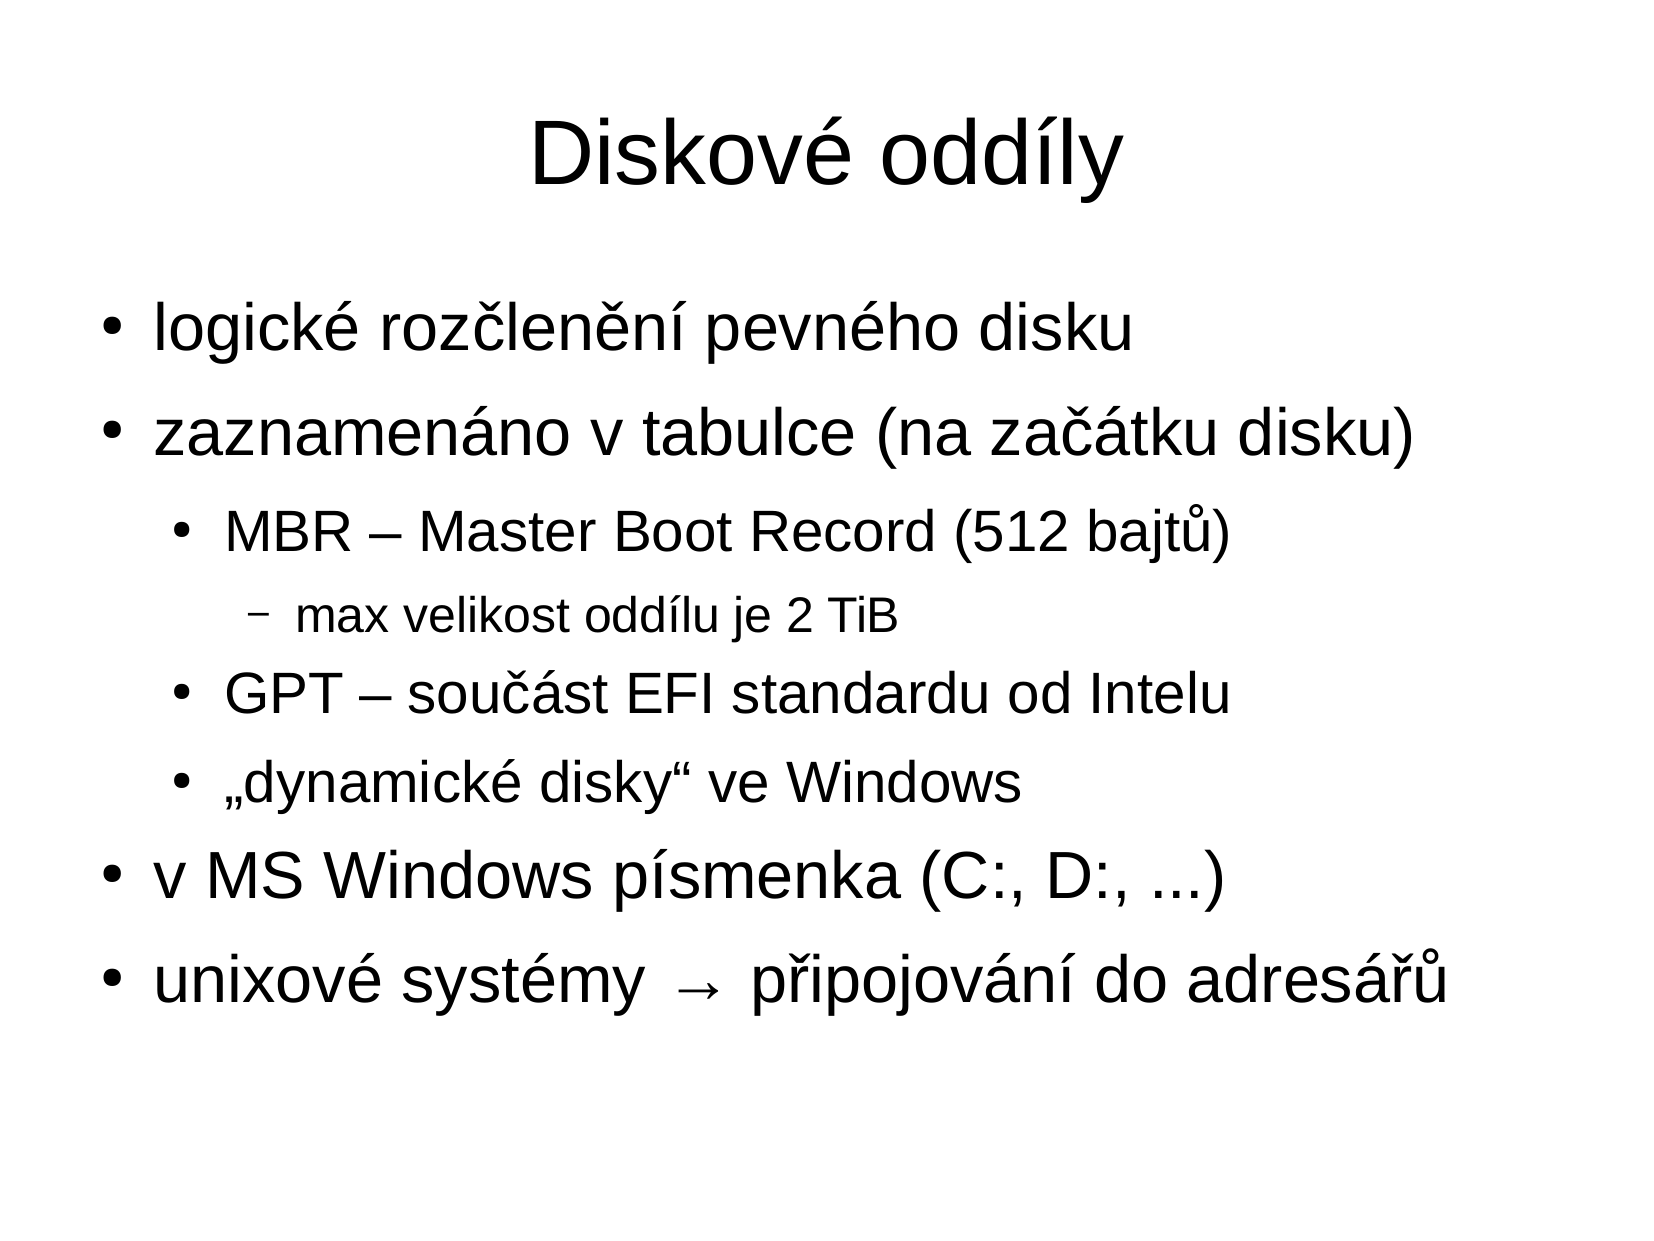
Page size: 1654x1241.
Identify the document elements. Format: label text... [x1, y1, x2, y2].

title Diskové oddíly [82, 56, 1571, 250]
list logické rozčlenění pevného disku zaznamenáno v tabulce (na začátku disku) MBR – Master Boot Record (512 bajtů) max velikost oddílu je 2 TiB GPT – součást EFI standardu od Intelu „dynamické disky“ ve Windows v MS Windows písmenka (C:, D:, ...) unixové systémy → připojování do adresářů [82, 290, 1571, 1094]
